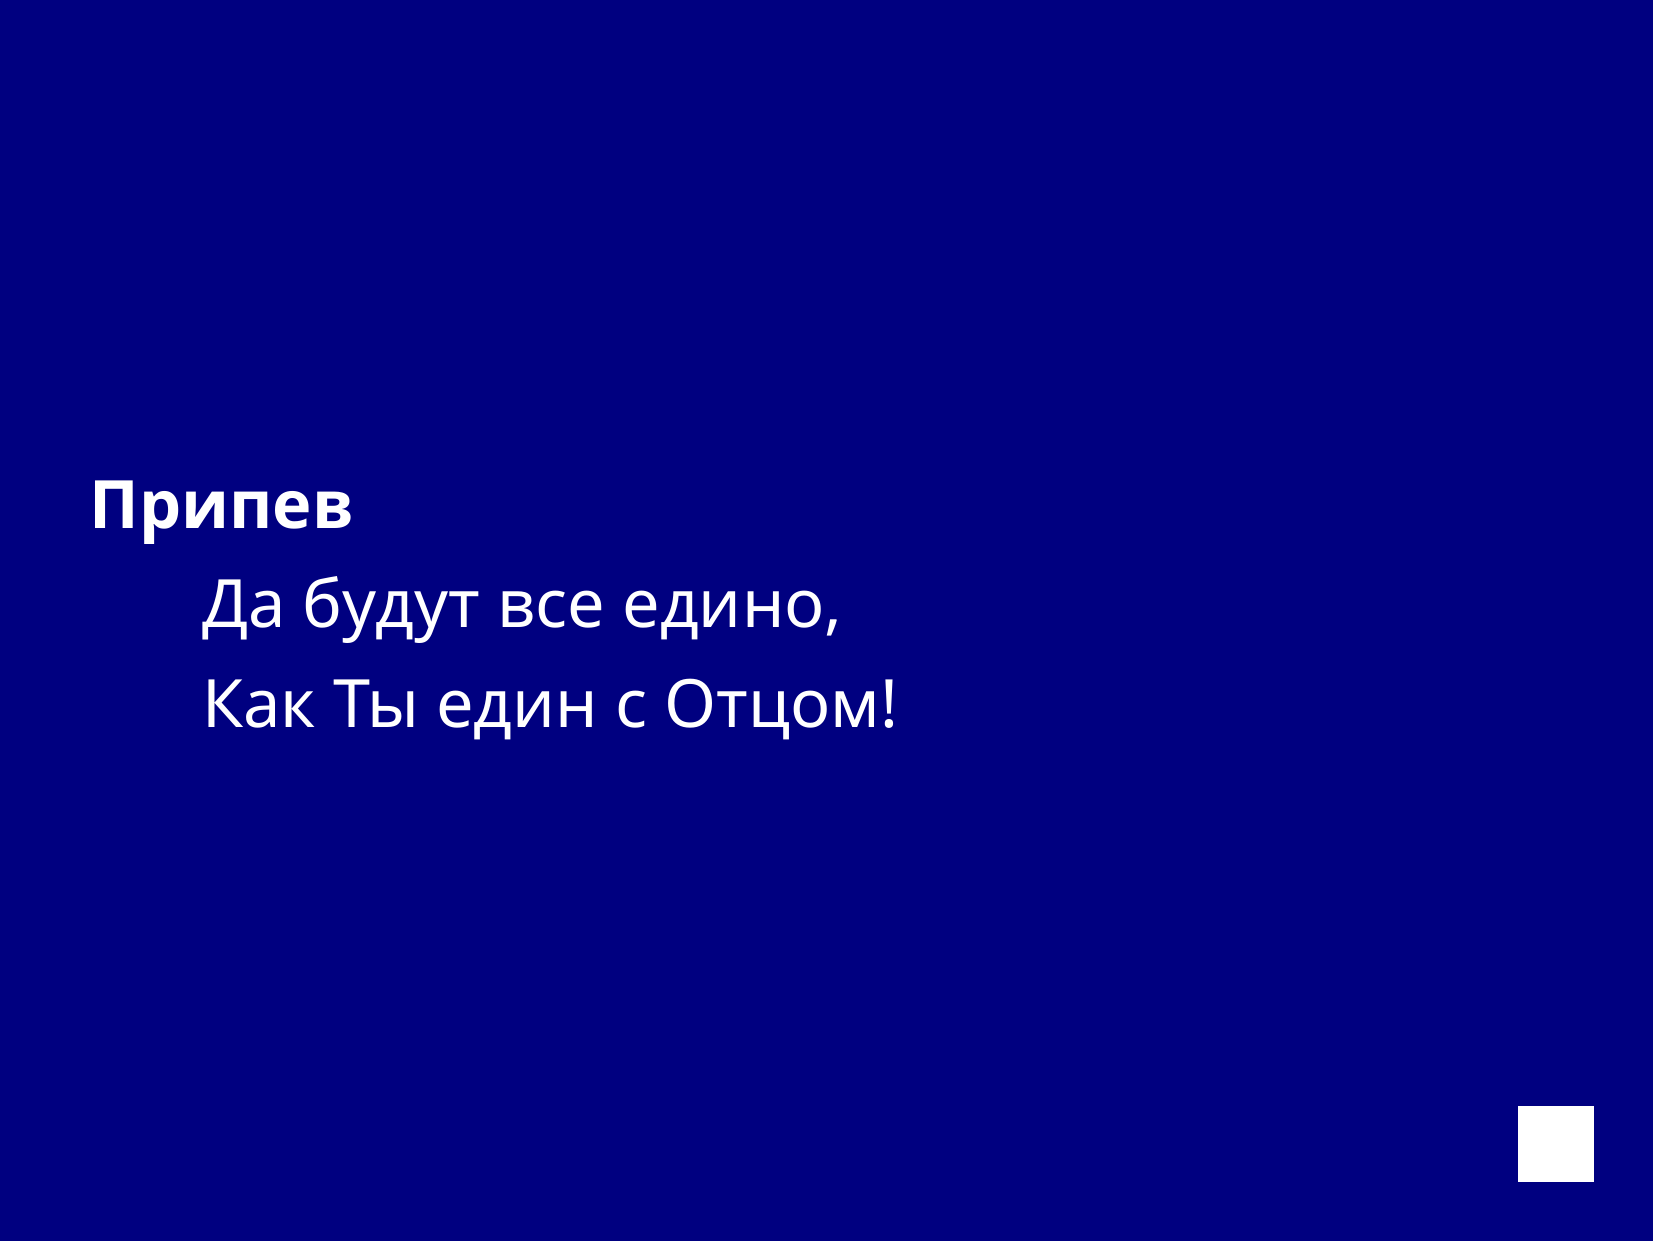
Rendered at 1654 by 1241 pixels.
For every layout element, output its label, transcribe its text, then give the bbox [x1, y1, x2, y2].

text_box Припев Да будут все едино, Как Ты един с Отцом! [75, 150, 1576, 1163]
text_box [1518, 1106, 1594, 1182]
